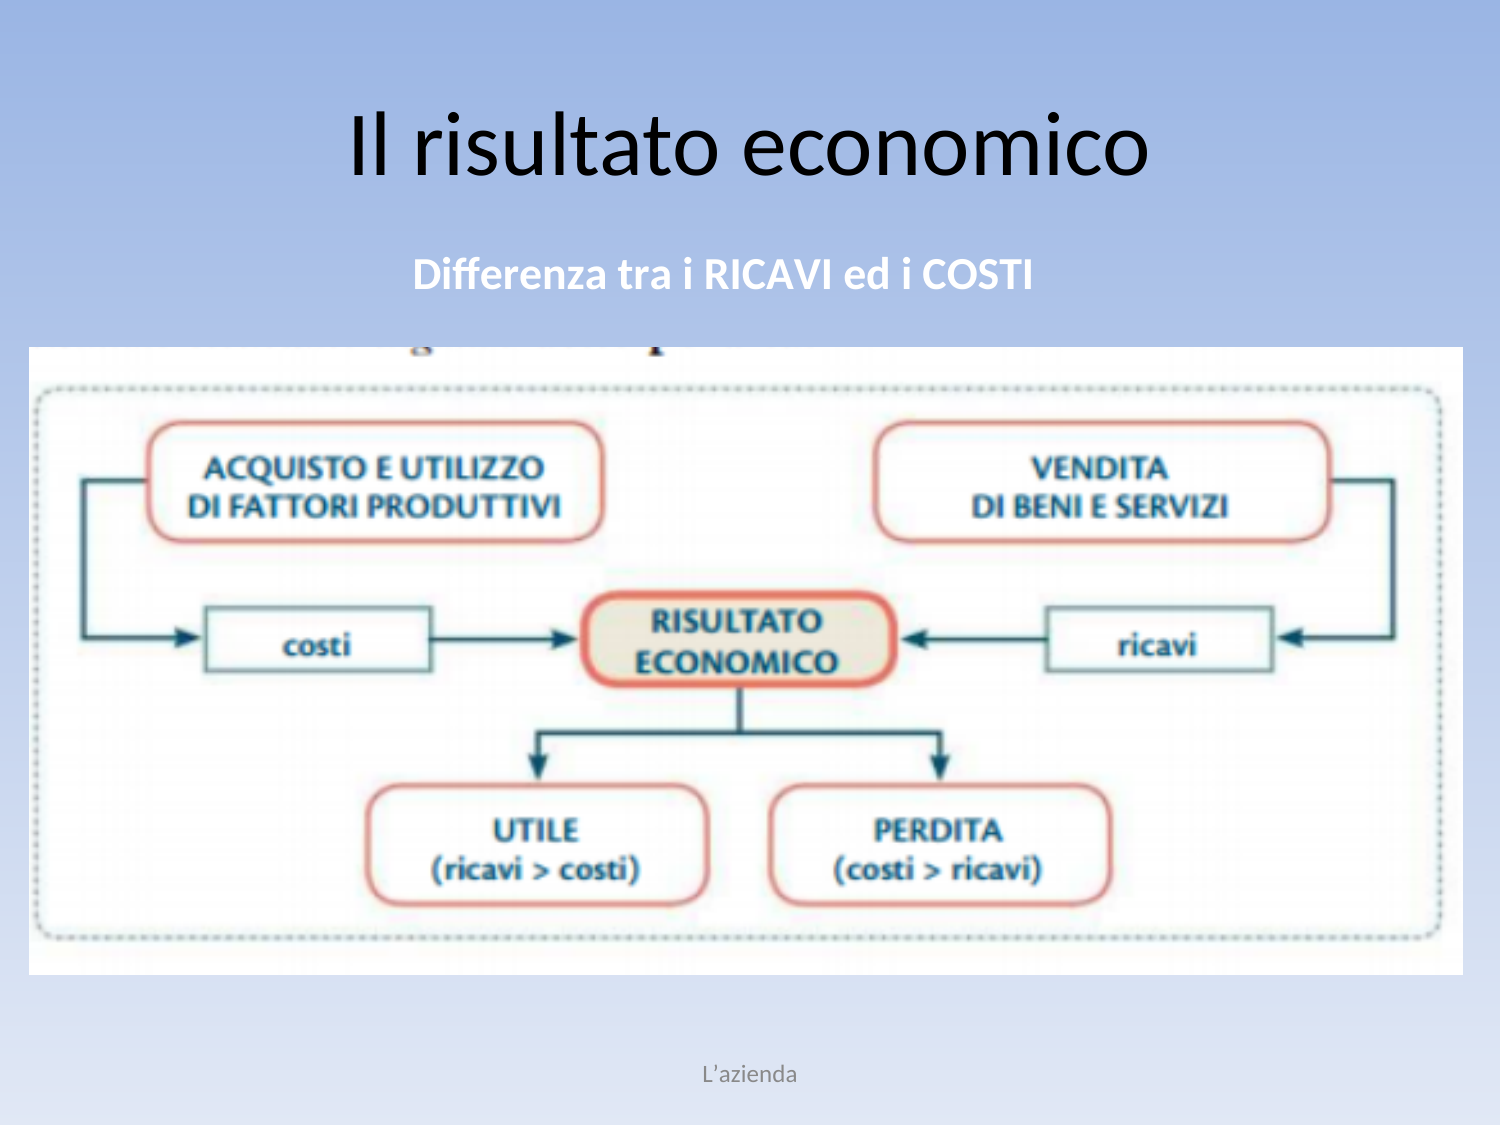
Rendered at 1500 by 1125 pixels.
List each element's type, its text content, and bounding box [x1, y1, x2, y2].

text_box Differenza tra i RICAVI ed i COSTI [88, 236, 1359, 307]
picture [29, 347, 1463, 975]
title Il risultato economico [74, 45, 1425, 233]
text_box L’azienda [512, 1042, 988, 1103]
